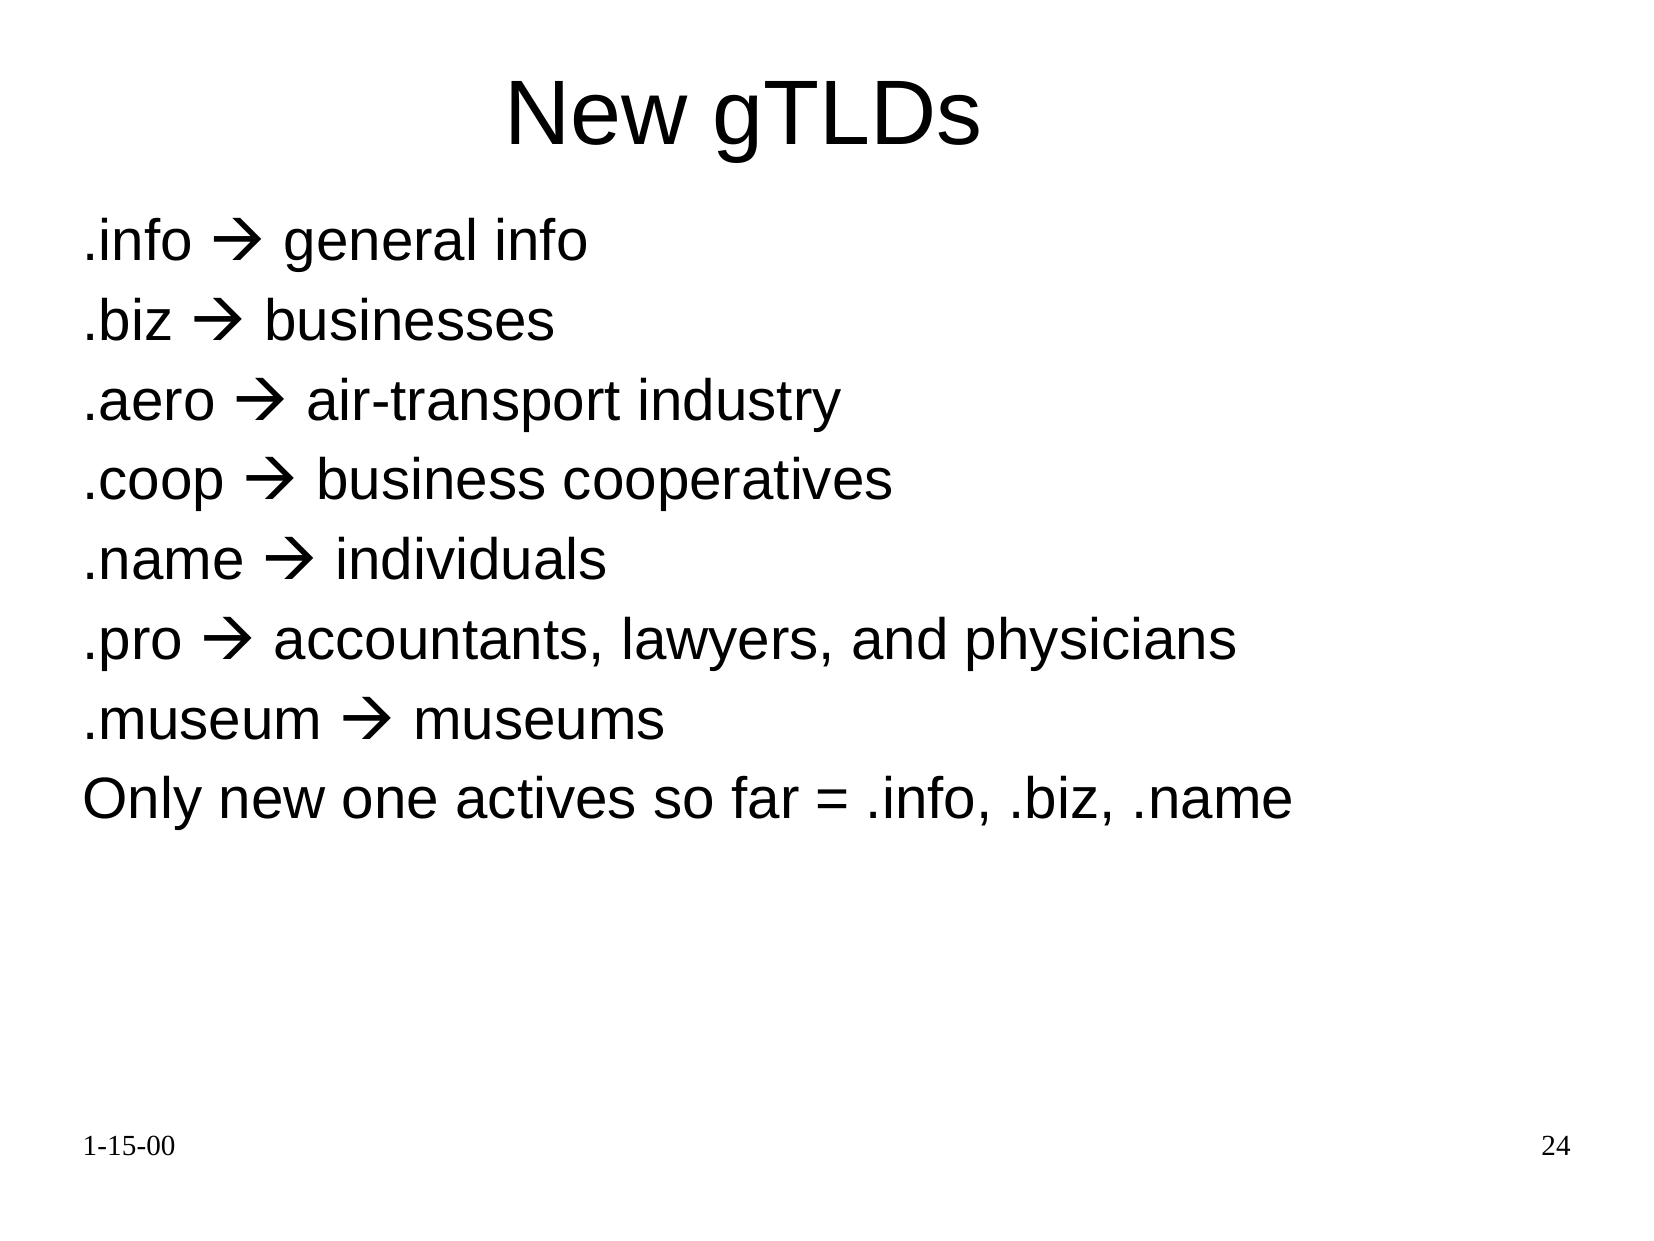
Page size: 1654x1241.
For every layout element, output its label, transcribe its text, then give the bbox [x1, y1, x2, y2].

title New gTLDs [49, 49, 1438, 176]
list .info  general info .biz  businesses .aero  air-transport industry .coop  business cooperatives .name  individuals .pro  accountants, lawyers, and physicians .museum  museums Only new one actives so far = .info, .biz, .name [49, 200, 1438, 1001]
